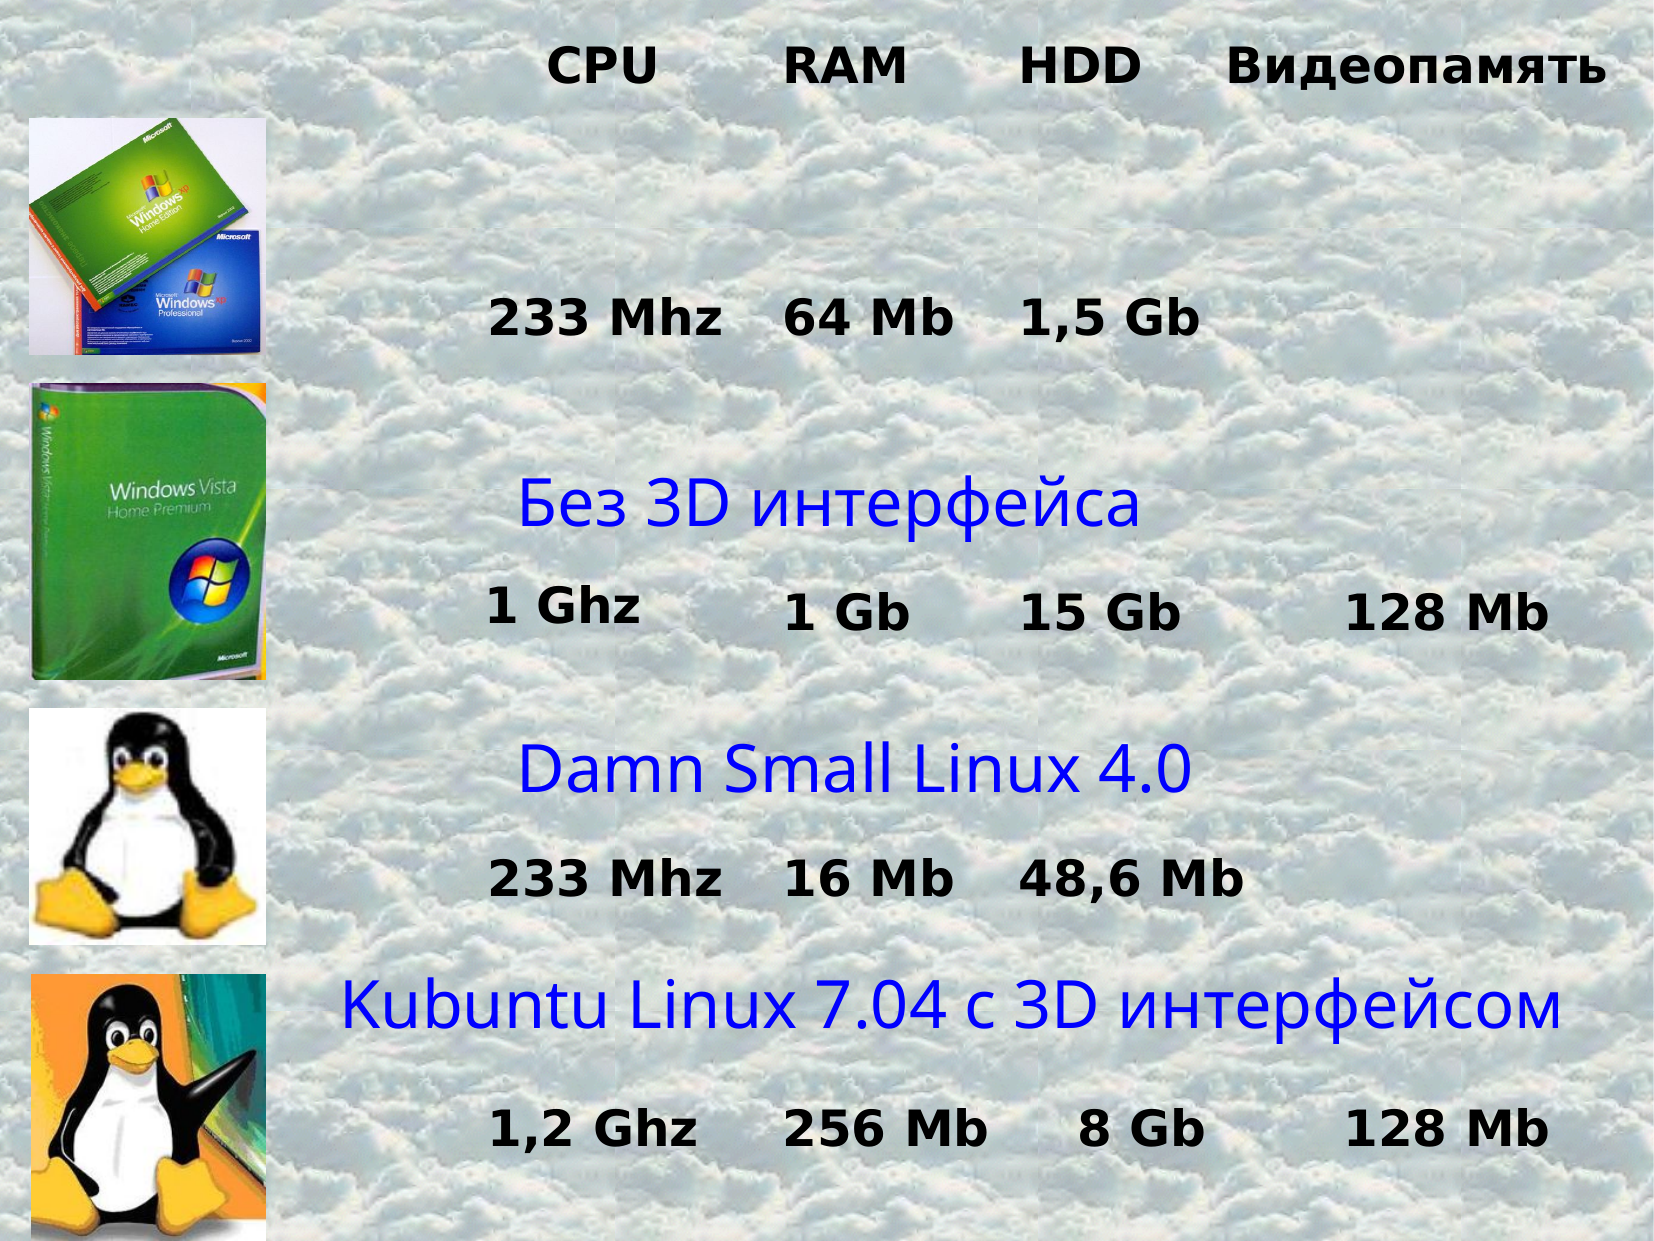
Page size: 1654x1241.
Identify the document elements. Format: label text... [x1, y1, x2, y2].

text_box 8 Gb [1062, 1092, 1328, 1166]
text_box 1 Gb [767, 576, 945, 650]
text_box 16 Mb [767, 842, 1003, 916]
text_box RAM [767, 29, 975, 103]
text_box Без 3D интерфейса [501, 447, 1300, 562]
text_box 233 Mhz [472, 281, 739, 355]
text_box HDD [1003, 29, 1210, 103]
text_box 64 Mb [767, 281, 1003, 355]
text_box 256 Mb [767, 1092, 1034, 1166]
text_box 1 Ghz [469, 569, 736, 643]
text_box Kubuntu Linux 7.04 с 3D интерфейсом [324, 949, 1625, 1063]
picture [0, 0, 1654, 1241]
text_box 233 Mhz [472, 842, 739, 916]
text_box CPU [531, 29, 739, 103]
text_box 1,5 Gb [1003, 281, 1270, 355]
text_box Damn Small Linux 4.0 [501, 713, 1300, 827]
text_box 1,2 Ghz [472, 1092, 739, 1166]
text_box 48,6 Mb [1003, 842, 1270, 916]
text_box 128 Mb [1328, 1092, 1595, 1166]
text_box 128 Mb [1328, 576, 1595, 650]
text_box Видеопамять [1210, 29, 1625, 103]
text_box 15 Gb [1003, 576, 1270, 650]
